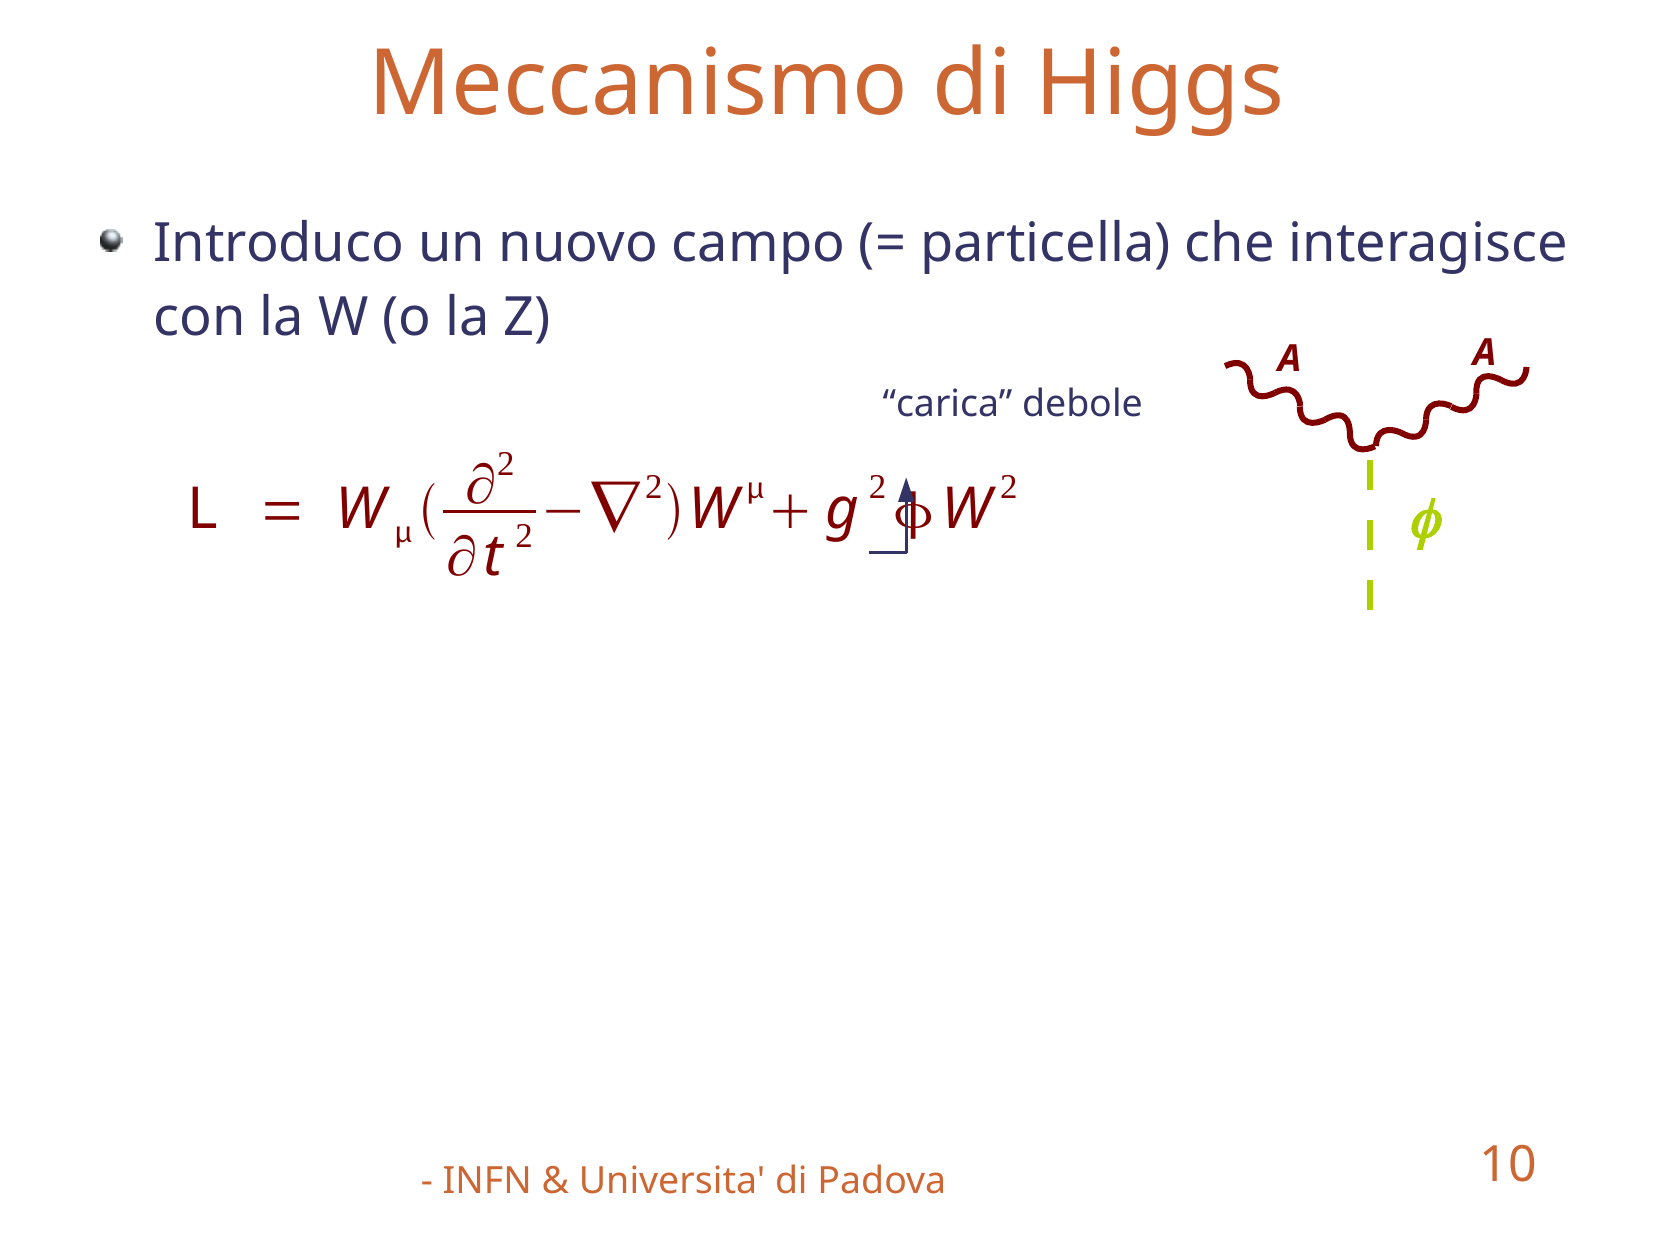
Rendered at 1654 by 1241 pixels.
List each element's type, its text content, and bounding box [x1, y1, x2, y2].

text_box A [1480, 380, 1516, 391]
text_box f [1393, 489, 1454, 580]
chart [178, 443, 1023, 611]
text_box A [1458, 317, 1516, 391]
text_box A [1263, 323, 1321, 397]
title Meccanismo di Higgs [41, 10, 1613, 148]
list Introduco un nuovo campo (= particella) che interagisce con la W (o la Z) [82, 203, 1571, 372]
list “carica” debole [882, 376, 1175, 435]
text_box A [1276, 393, 1293, 397]
